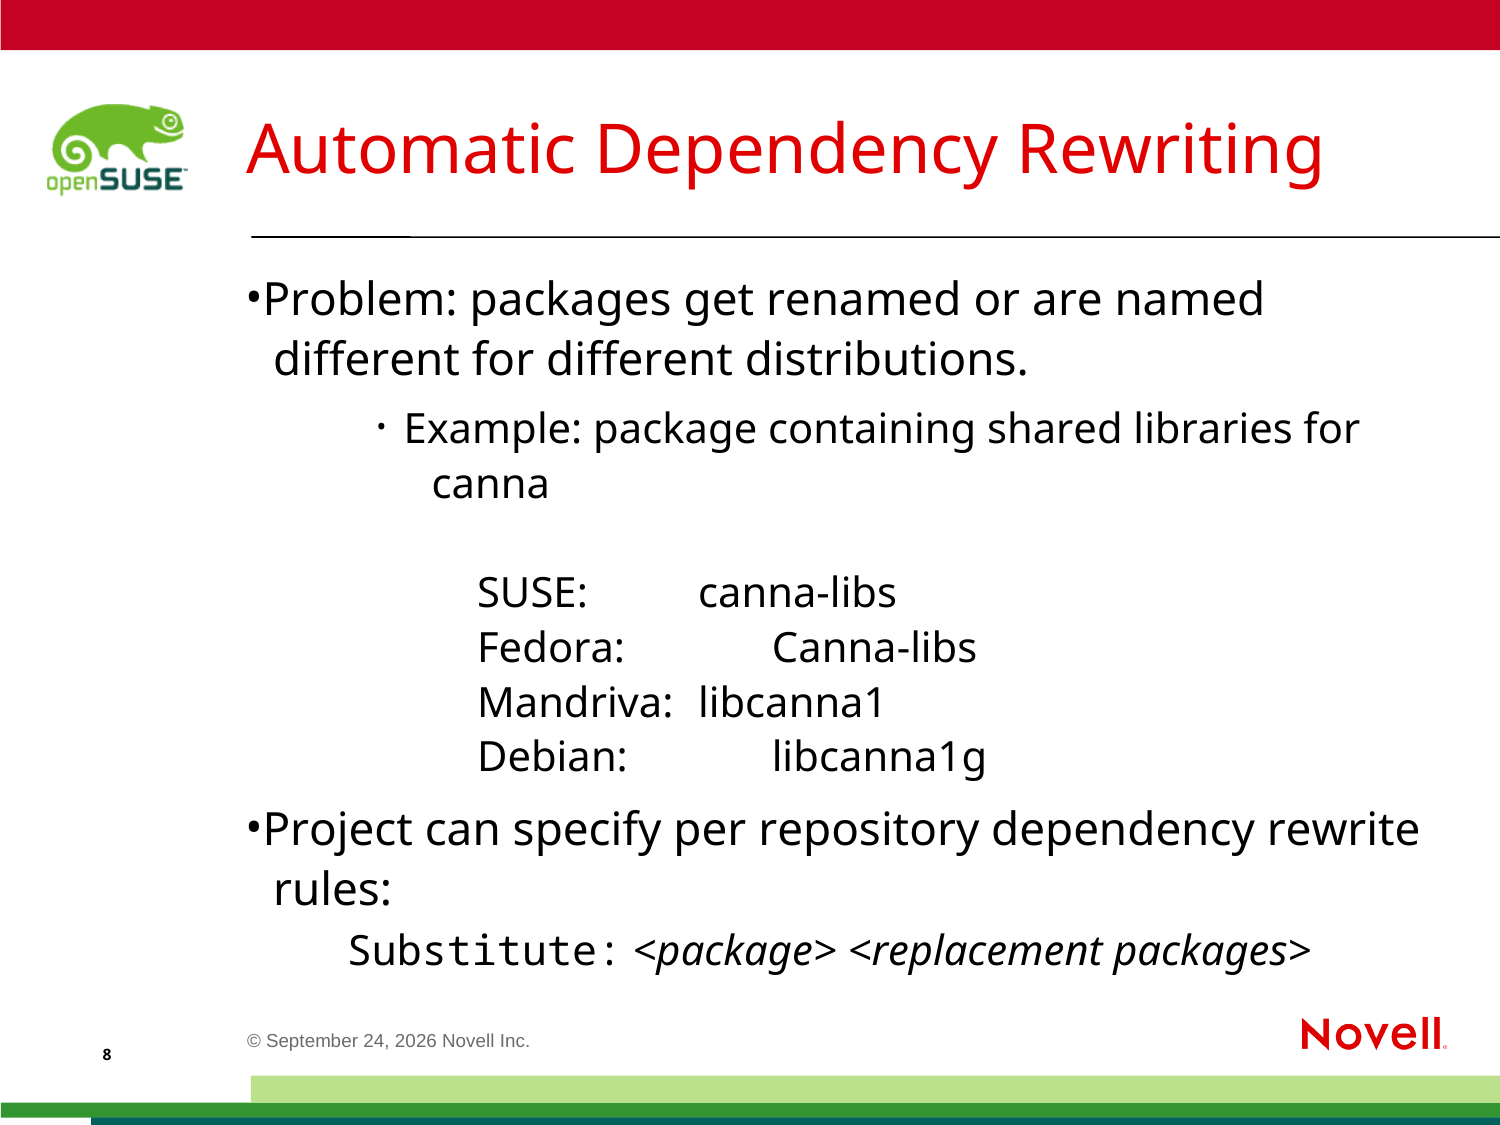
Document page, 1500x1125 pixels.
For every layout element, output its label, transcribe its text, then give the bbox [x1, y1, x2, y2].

list Problem: packages get renamed or are named different for different distributions. Example: package containing shared libraries for canna SUSE: canna-libs Fedora: Canna-libs Mandriva: libcanna1 Debian: libcanna1g Project can specify per repository dependency rewrite rules: Substitute: <package> <replacement packages> [245, 267, 1458, 1010]
picture [47, 104, 188, 197]
title Automatic Dependency Rewriting [246, 68, 1409, 231]
picture [1295, 1011, 1453, 1056]
